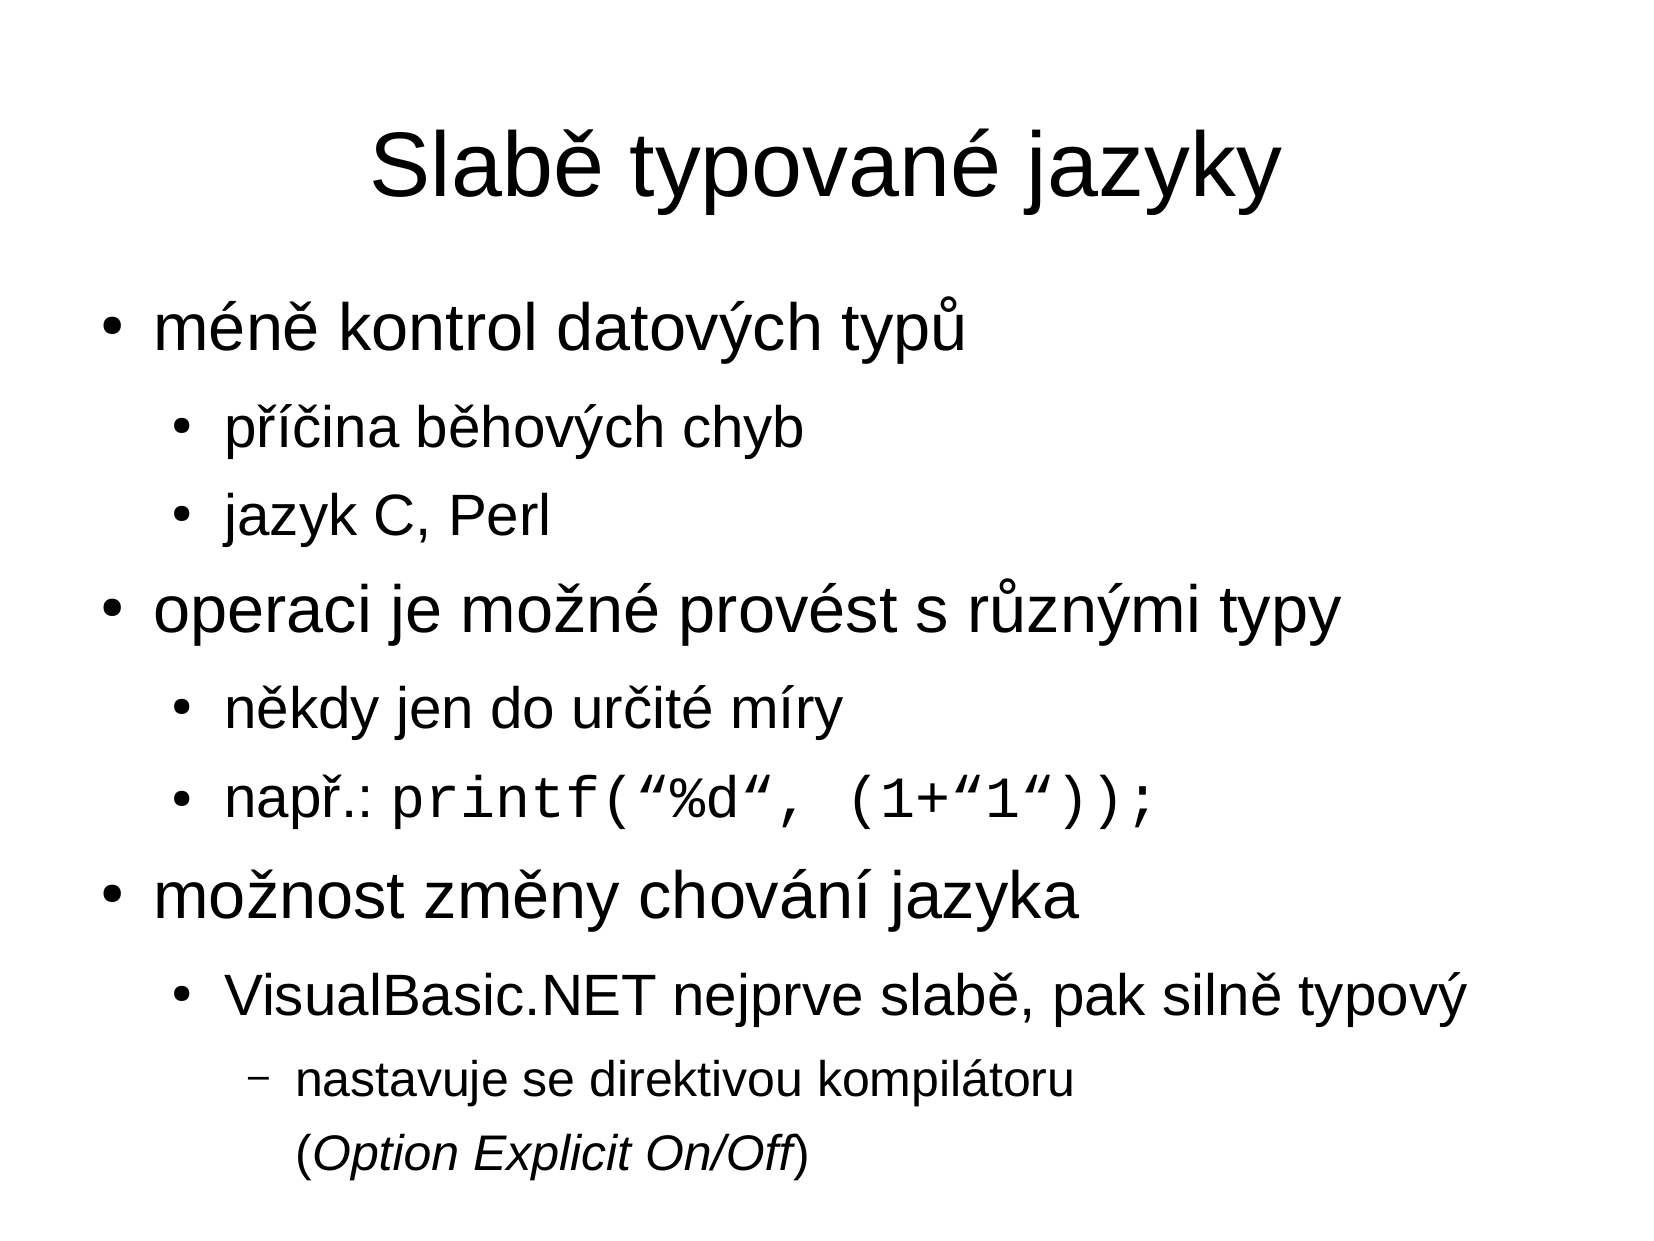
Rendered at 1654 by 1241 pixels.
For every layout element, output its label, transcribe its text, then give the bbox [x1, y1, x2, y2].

title Slabě typované jazyky [82, 68, 1571, 261]
list méně kontrol datových typů příčina běhových chyb jazyk C, Perl operaci je možné provést s různými typy někdy jen do určité míry např.: printf(“%d“, (1+“1“)); možnost změny chování jazyka VisualBasic.NET nejprve slabě, pak silně typový nastavuje se direktivou kompilátoru (Option Explicit On/Off) [82, 290, 1571, 1181]
